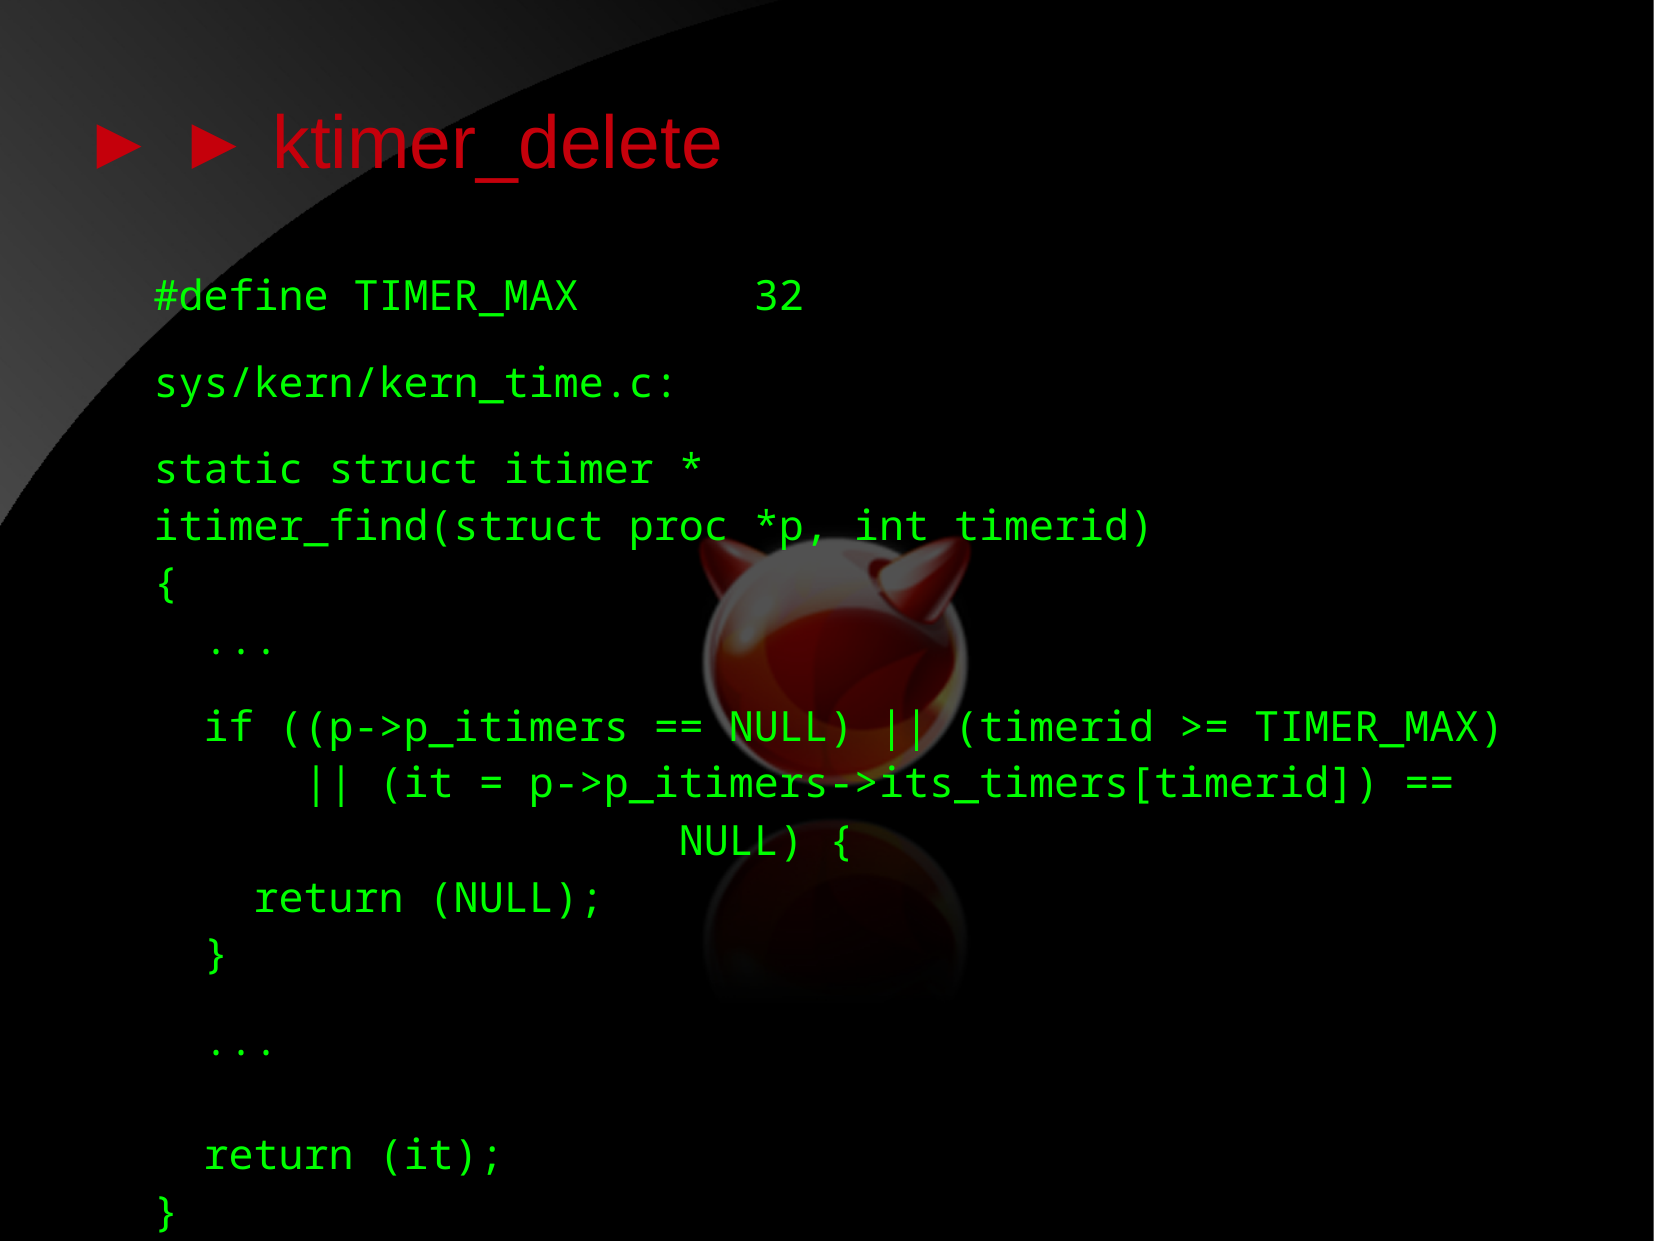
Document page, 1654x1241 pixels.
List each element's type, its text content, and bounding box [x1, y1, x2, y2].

list #define TIMER_MAX 32 sys/kern/kern_time.c: static struct itimer * itimer_find(struct proc *p, int timerid) { ... if ((p->p_itimers == NULL) || (timerid >= TIMER_MAX) || (it = p->p_itimers->its_timers[timerid]) == NULL) { return (NULL); } ... return (it); } Reachable via a call to ktimer_delete() with user-supplied timerid. [82, 265, 1571, 1170]
title ► ► ktimer_delete [82, 56, 1571, 229]
picture [0, 0, 1654, 1241]
